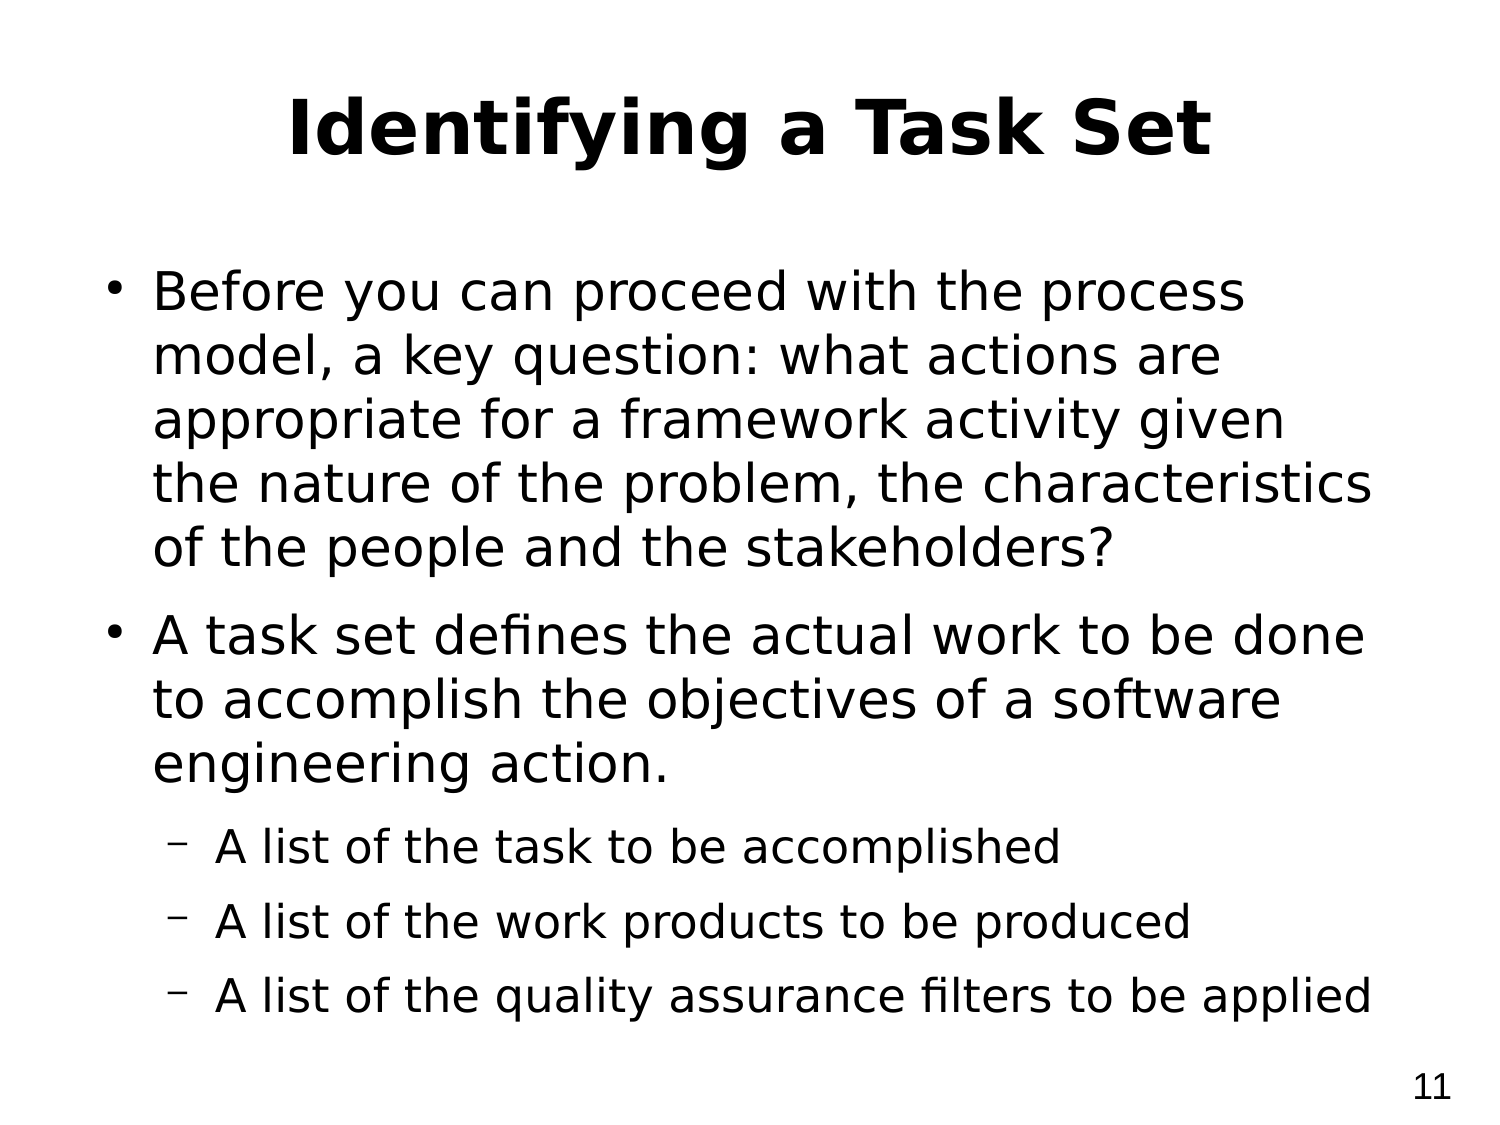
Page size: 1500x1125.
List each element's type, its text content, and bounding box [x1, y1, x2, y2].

list Before you can proceed with the process model, a key question: what actions are appropriate for a framework activity given the nature of the problem, the characteristics of the people and the stakeholders? A task set defines the actual work to be done to accomplish the objectives of a software engineering action. A list of the task to be accomplished A list of the work products to be produced A list of the quality assurance filters to be applied [75, 204, 1395, 1075]
title Identifying a Task Set [75, 44, 1425, 177]
